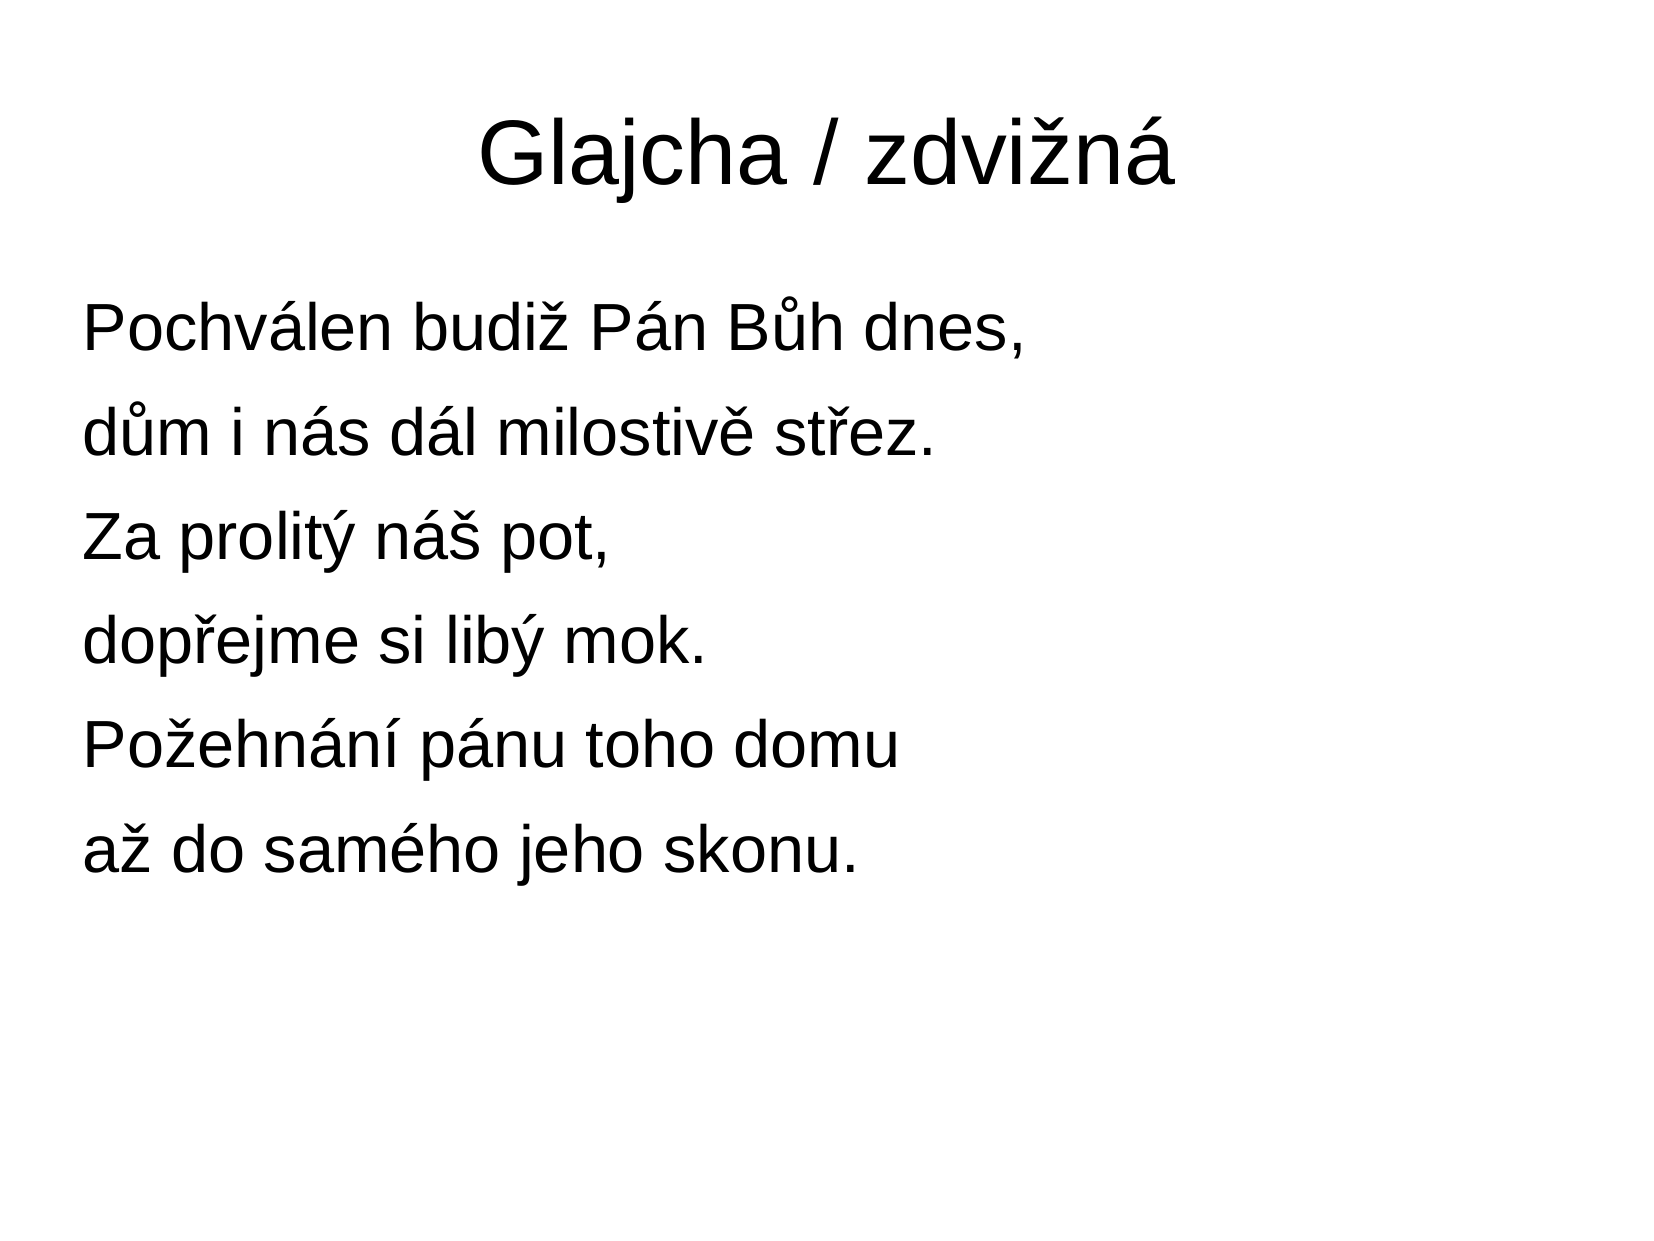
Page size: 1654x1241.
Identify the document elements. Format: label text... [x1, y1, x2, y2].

title Glajcha / zdvižná [82, 49, 1571, 257]
list Pochválen budiž Pán Bůh dnes, dům i nás dál milostivě střez. Za prolitý náš pot, dopřejme si libý mok. Požehnání pánu toho domu až do samého jeho skonu. [82, 290, 1571, 1010]
